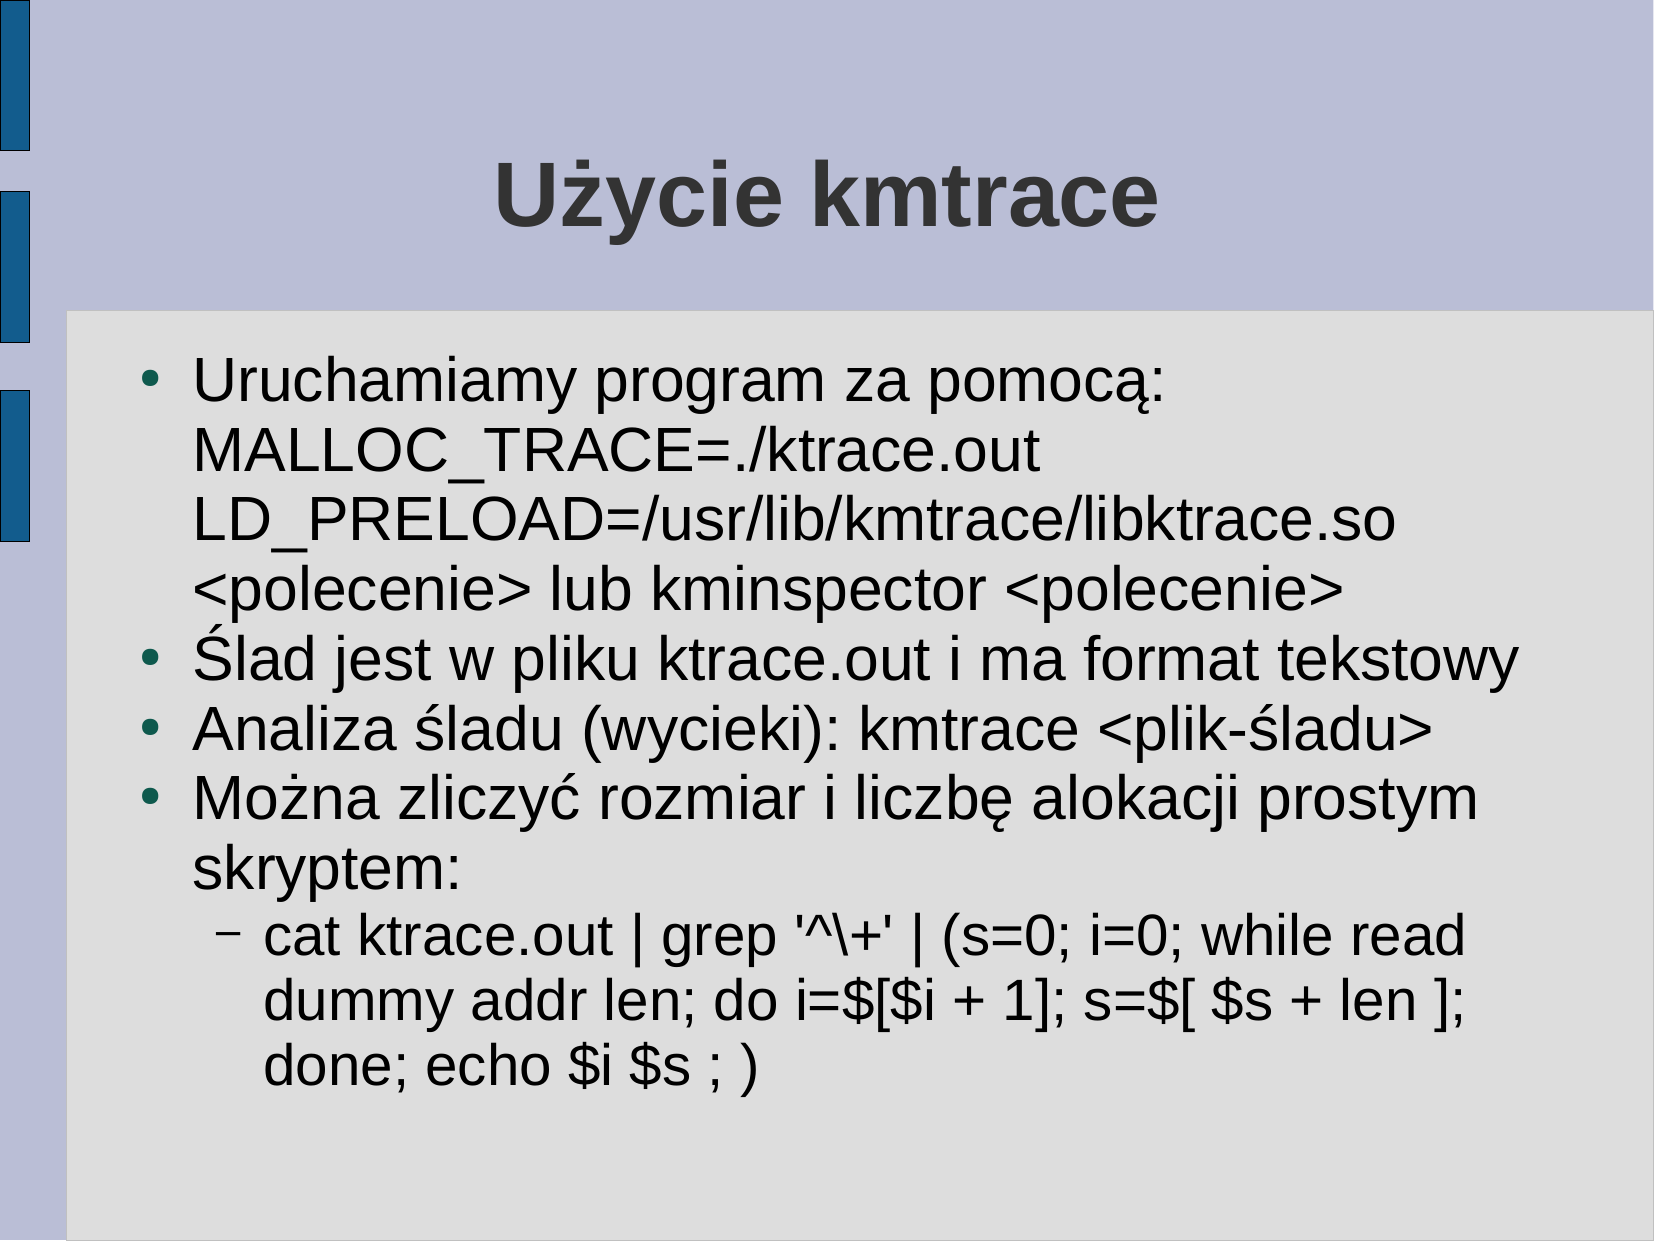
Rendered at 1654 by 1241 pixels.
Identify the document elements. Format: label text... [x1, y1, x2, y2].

list Uruchamiamy program za pomocą: MALLOC_TRACE=./ktrace.out LD_PRELOAD=/usr/lib/kmtrace/libktrace.so <polecenie> lub kminspector <polecenie> Ślad jest w pliku ktrace.out i ma format tekstowy Analiza śladu (wycieki): kmtrace <plik-śladu> Można zliczyć rozmiar i liczbę alokacji prostym skryptem: cat ktrace.out | grep '^\+' | (s=0; i=0; while read dummy addr len; do i=$[$i + 1]; s=$[ $s + len ]; done; echo $i $s ; ) [121, 344, 1534, 1185]
title Użycie kmtrace [121, 91, 1534, 299]
